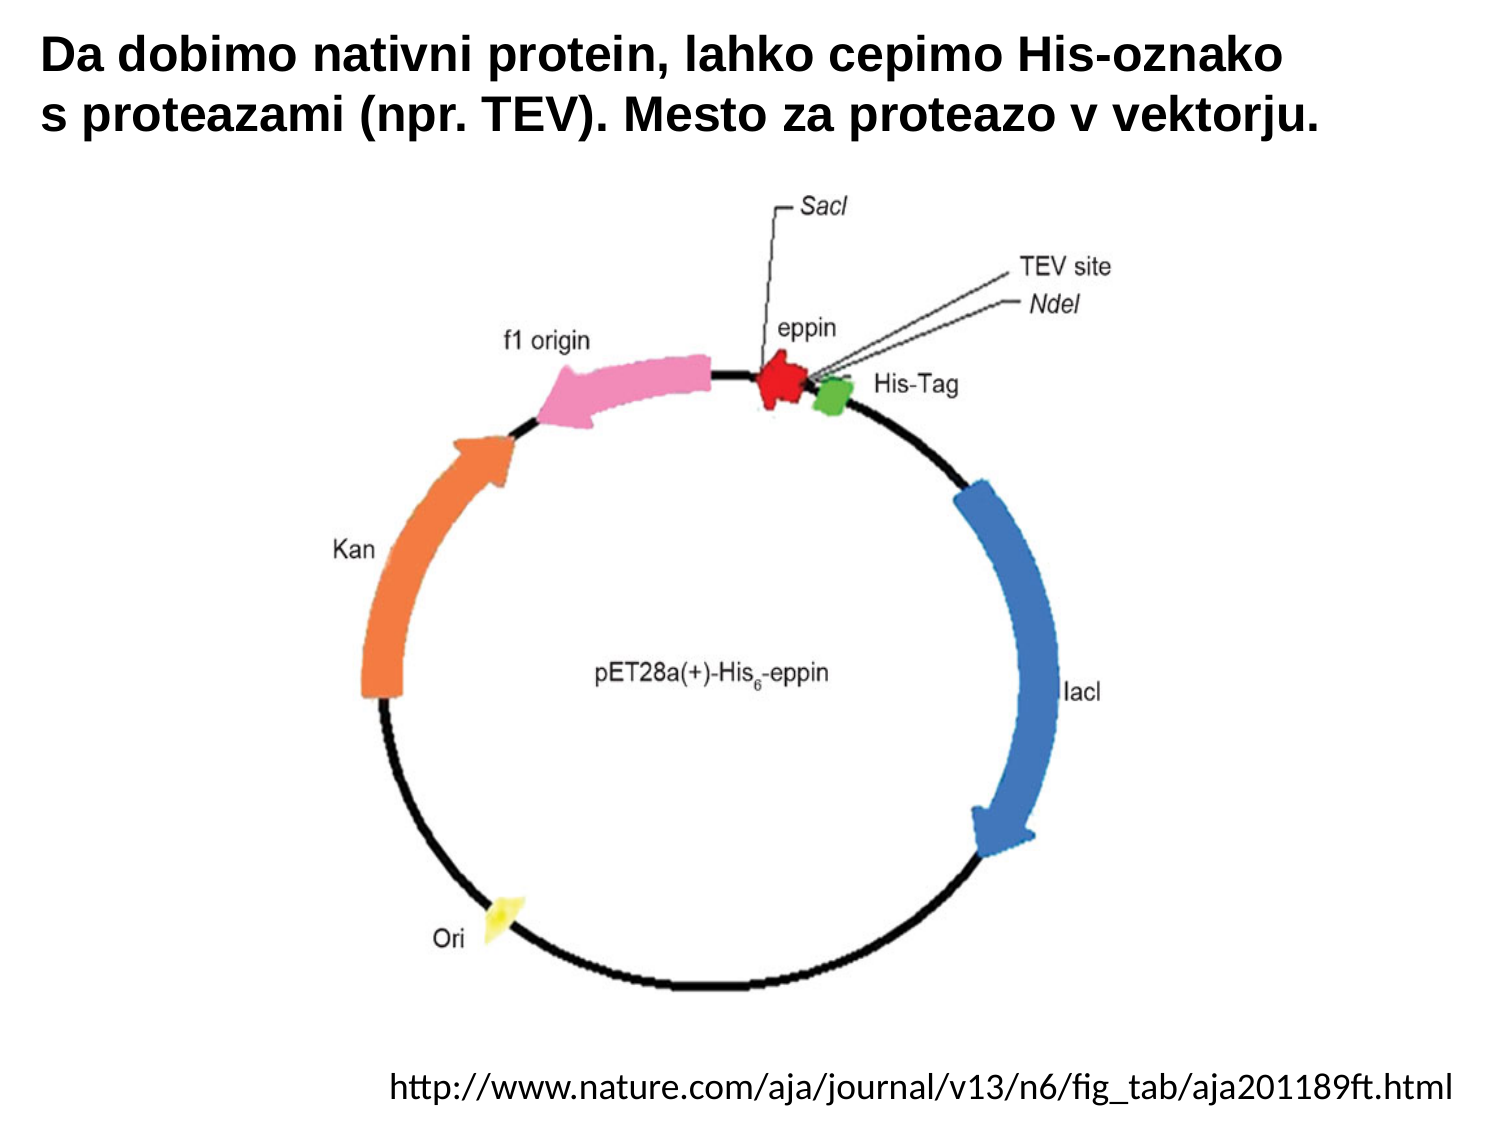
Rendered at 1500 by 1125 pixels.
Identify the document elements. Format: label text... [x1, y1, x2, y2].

text_box Da dobimo nativni protein, lahko cepimo His-oznako s proteazami (npr. TEV). Mesto za proteazo v vektorju. [25, 14, 1459, 150]
picture [332, 194, 1113, 995]
text_box http://www.nature.com/aja/journal/v13/n6/fig_tab/aja201189ft.html [374, 1054, 1500, 1115]
